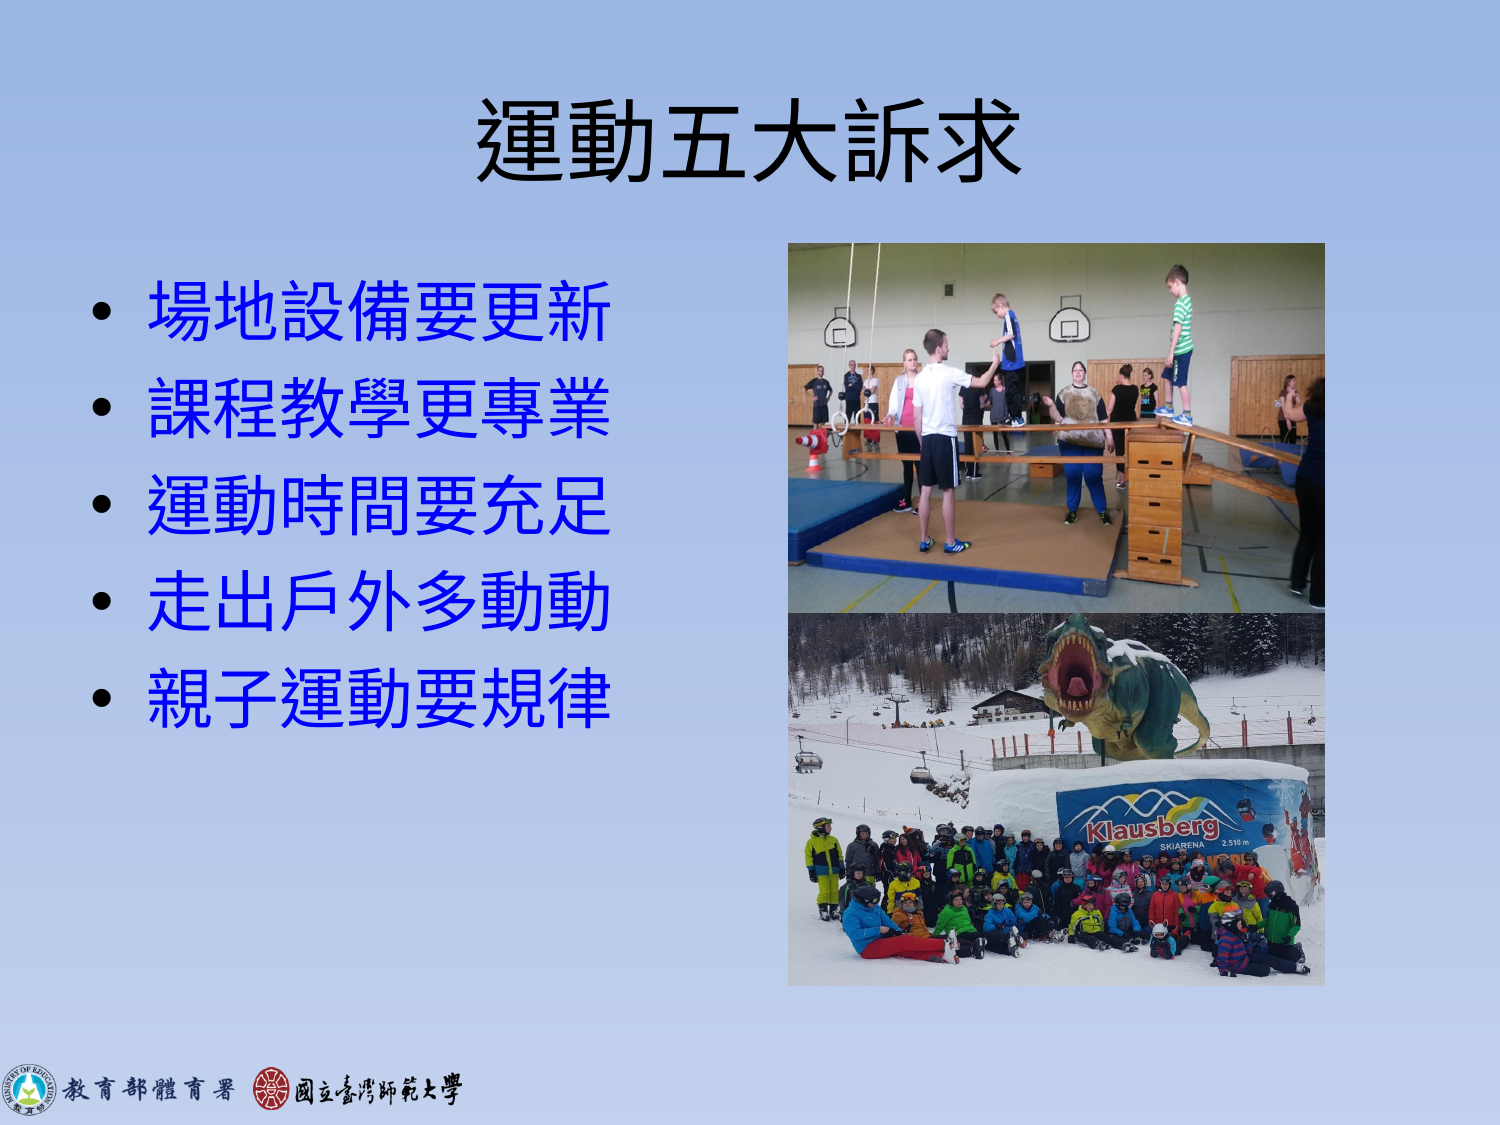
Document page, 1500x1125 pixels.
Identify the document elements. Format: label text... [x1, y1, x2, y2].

title 運動五大訴求 [75, 45, 1426, 233]
list 場地設備要更新 課程教學更專業 運動時間要充足 走出戶外多動動 親子運動要規律 [75, 262, 1426, 1005]
picture [788, 243, 1325, 986]
